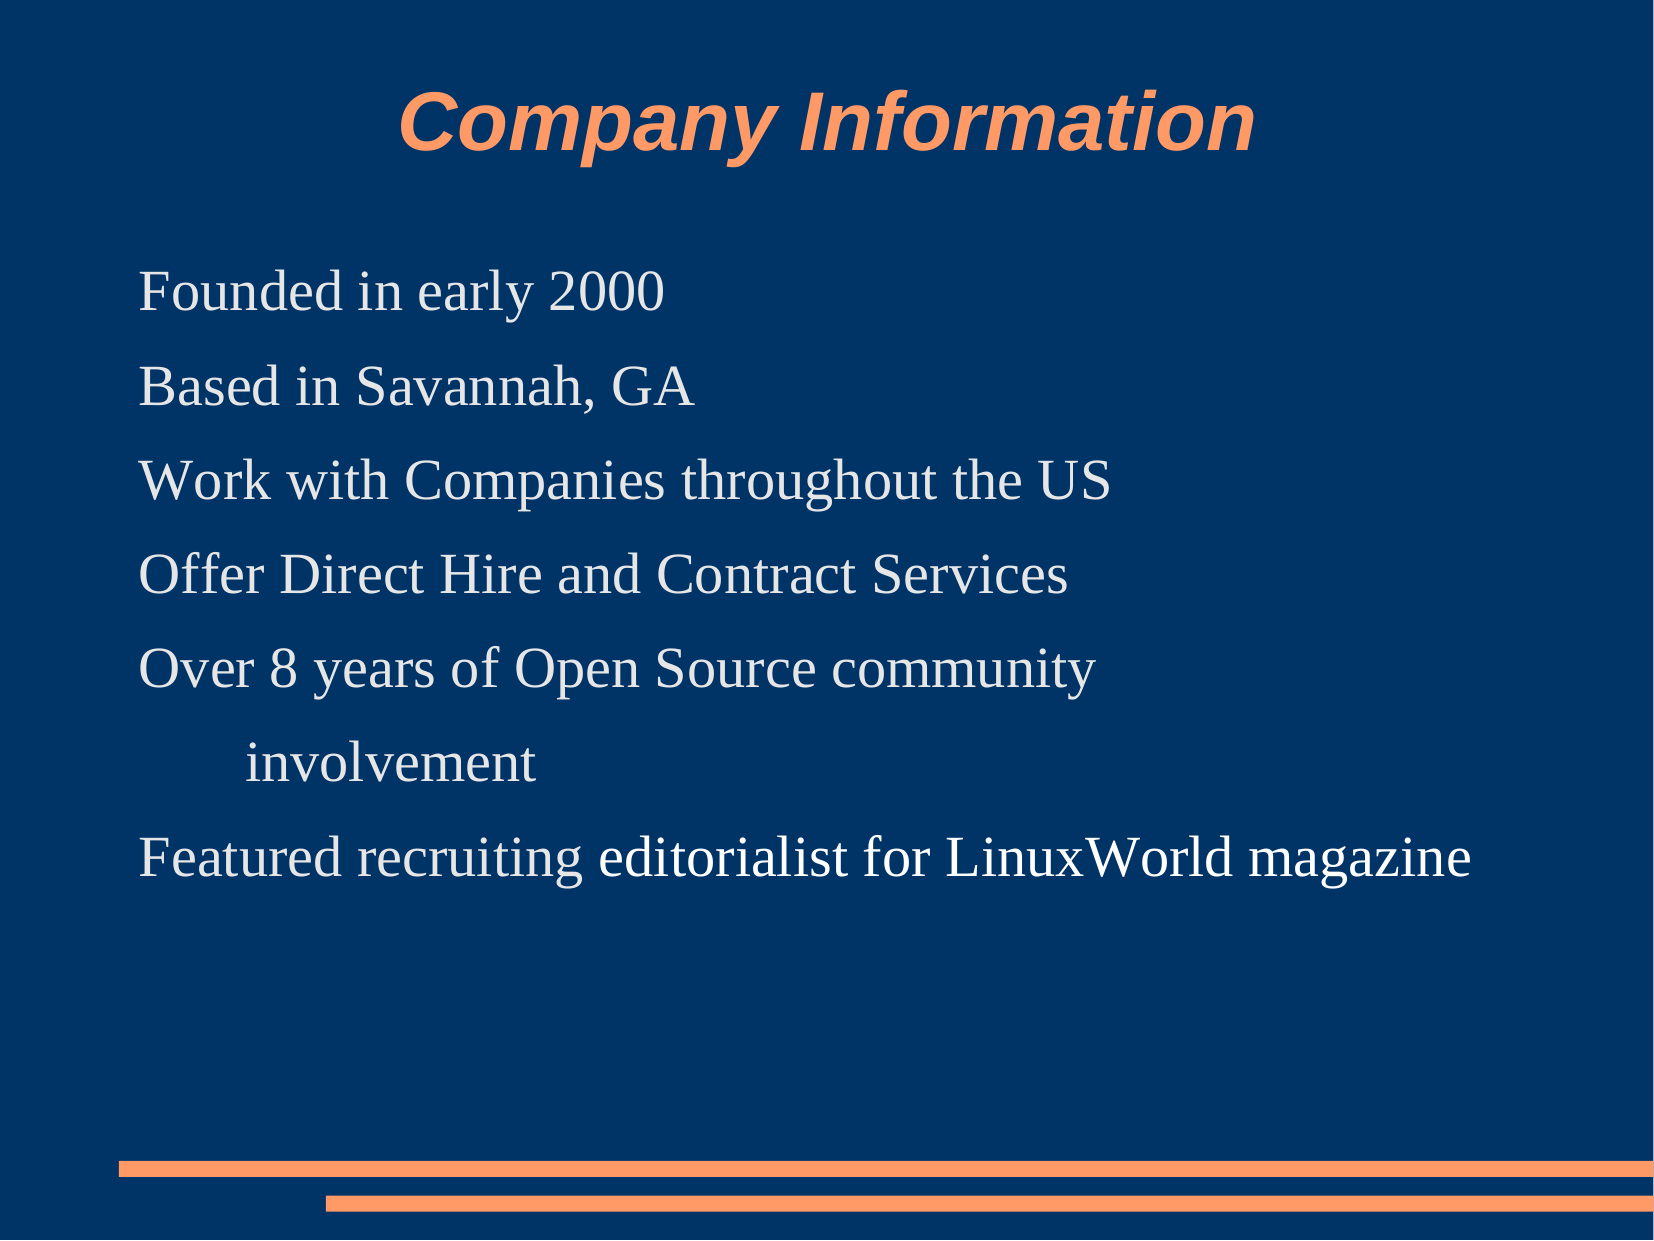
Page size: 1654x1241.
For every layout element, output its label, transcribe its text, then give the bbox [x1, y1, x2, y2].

title Company Information [121, 19, 1534, 227]
list Founded in early 2000 Based in Savannah, GA Work with Companies throughout the US Offer Direct Hire and Contract Services Over 8 years of Open Source community involvement Featured recruiting editorialist for LinuxWorld magazine [121, 260, 1561, 1133]
